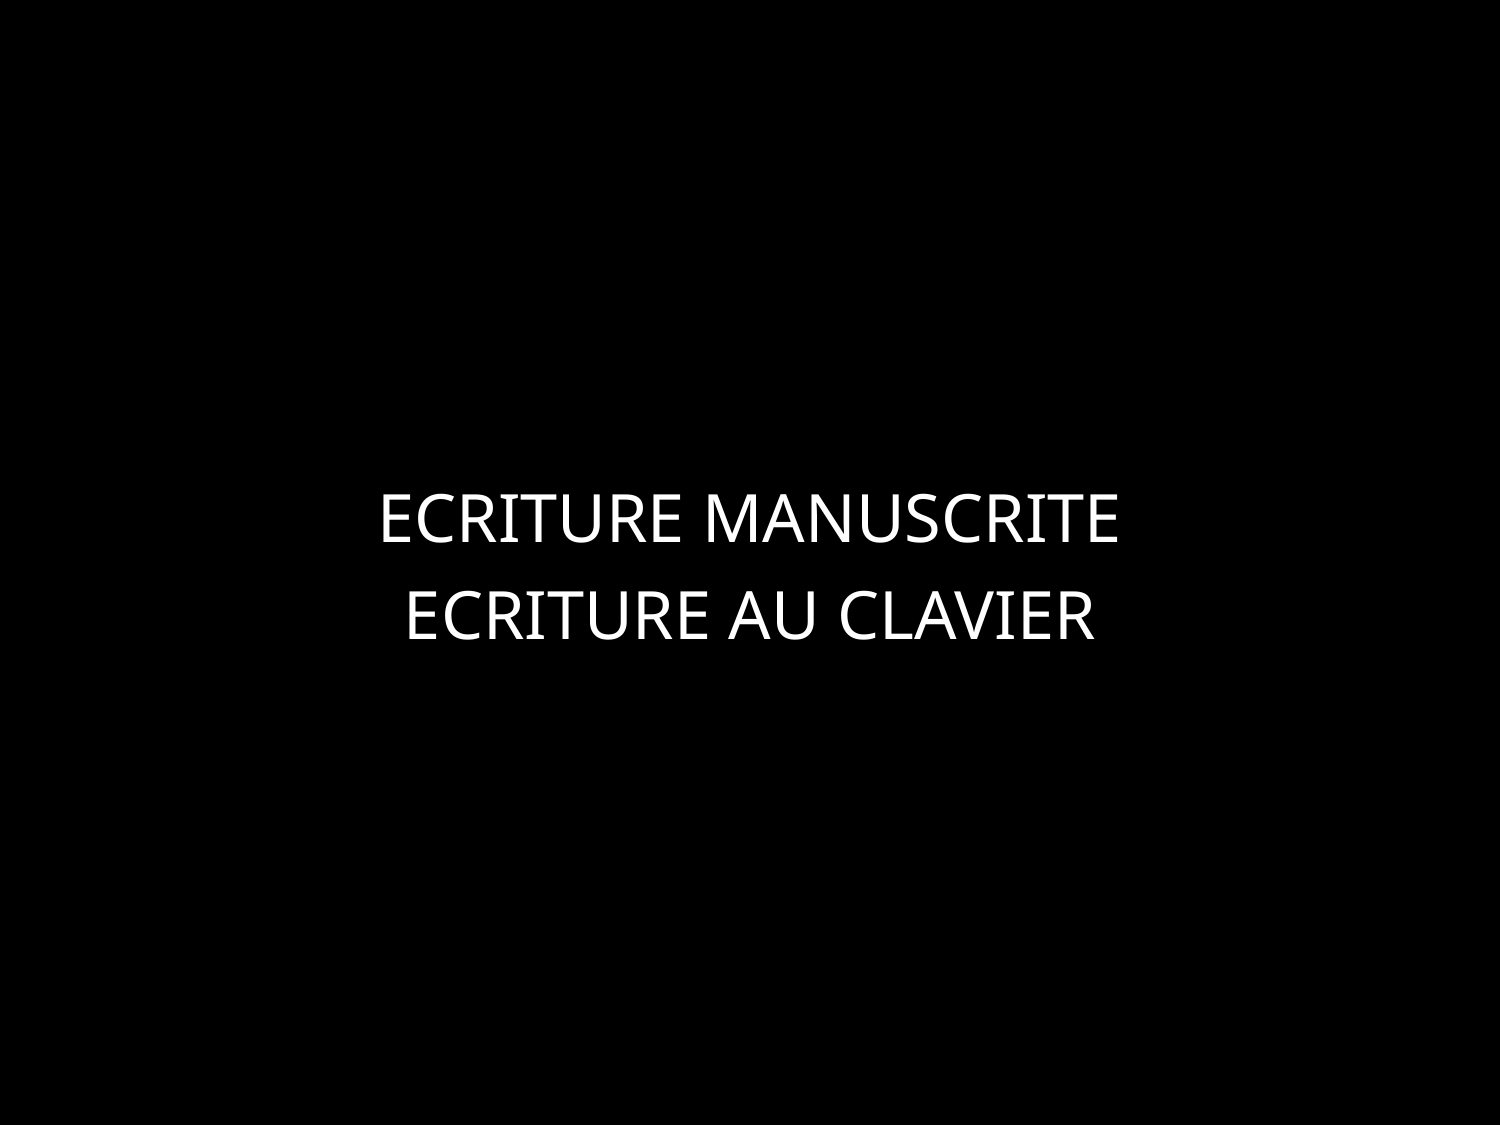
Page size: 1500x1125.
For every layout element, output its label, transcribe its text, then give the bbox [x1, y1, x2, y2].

subtitle ECRITURE MANUSCRITE ECRITURE AU CLAVIER [112, 275, 1388, 925]
